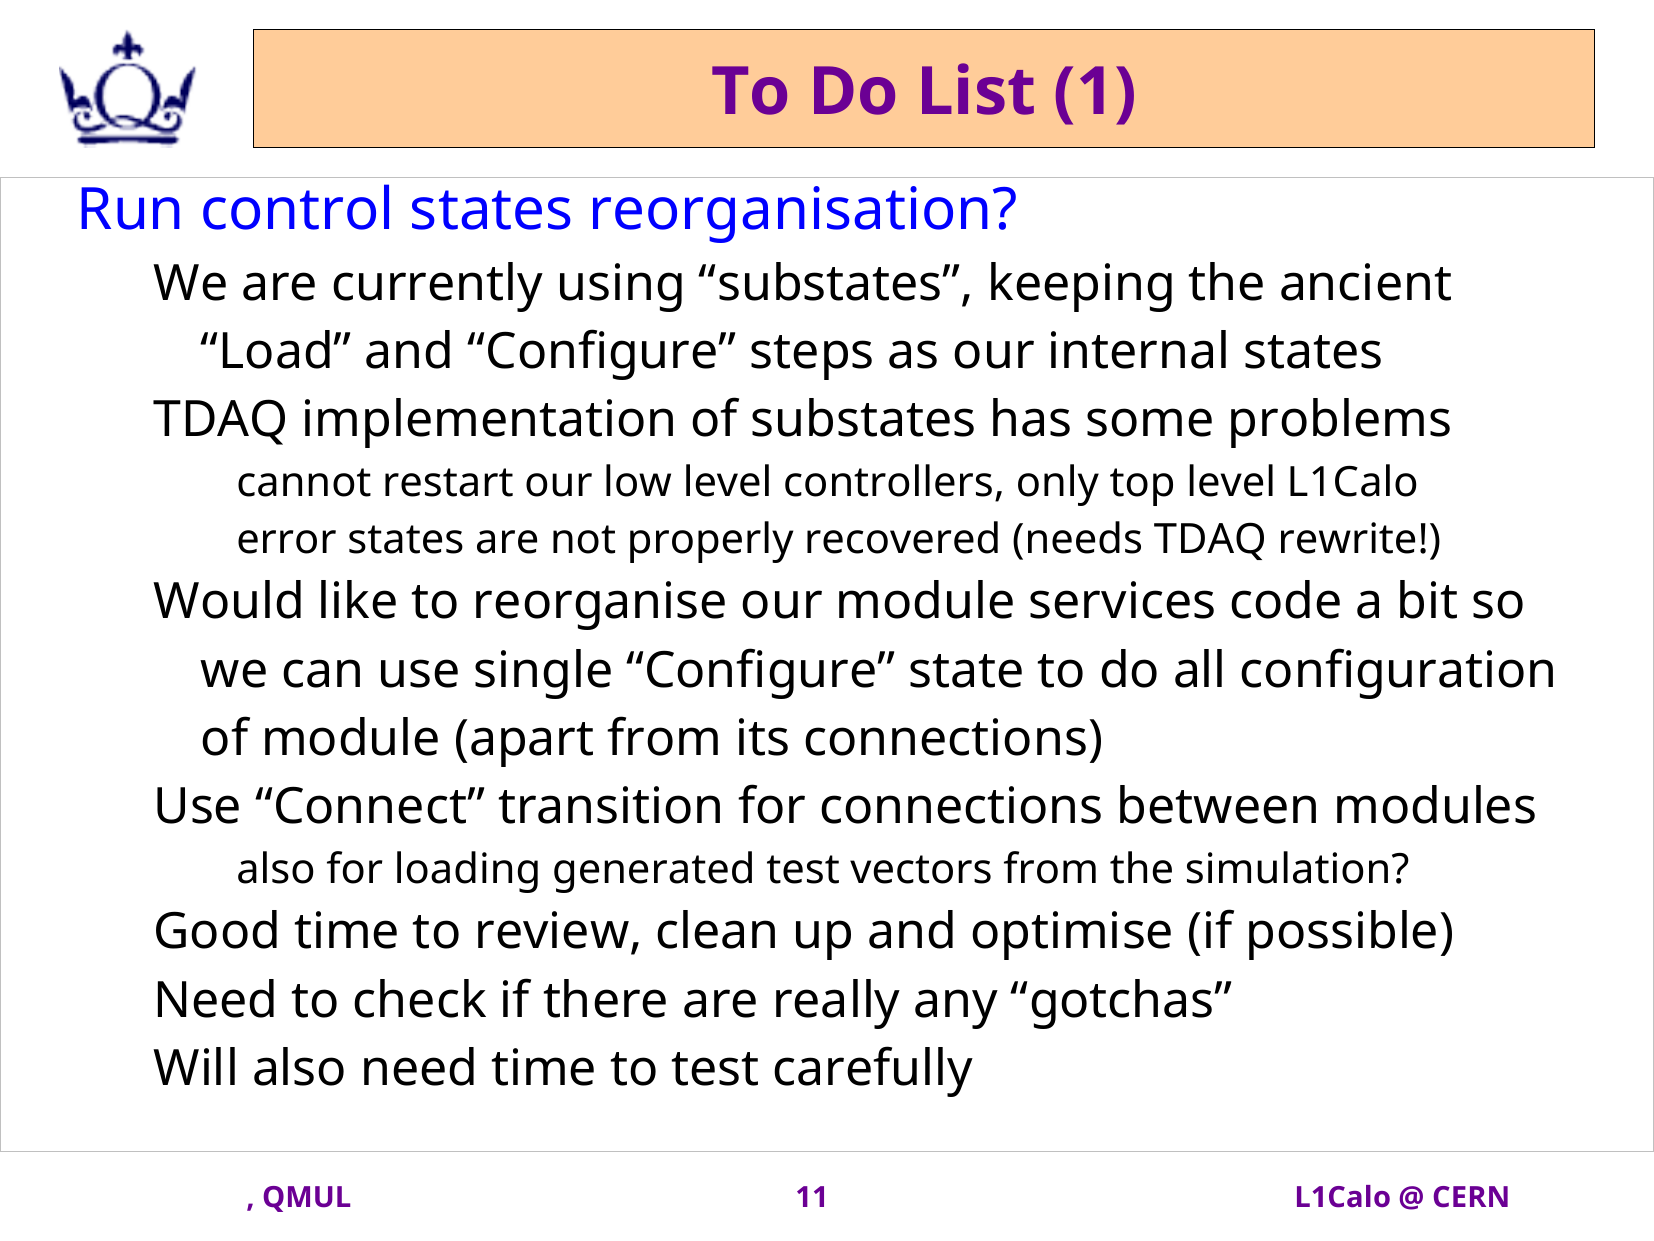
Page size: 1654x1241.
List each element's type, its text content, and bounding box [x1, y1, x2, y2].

picture [59, 29, 200, 148]
list Run control states reorganisation? We are currently using “substates”, keeping the ancient “Load” and “Configure” steps as our internal states TDAQ implementation of substates has some problems cannot restart our low level controllers, only top level L1Calo error states are not properly recovered (needs TDAQ rewrite!) Would like to reorganise our module services code a bit so we can use single “Configure” state to do all configuration of module (apart from its connections) Use “Connect” transition for connections between modules also for loading generated test vectors from the simulation? Good time to review, clean up and optimise (if possible) Need to check if there are really any “gotchas” Will also need time to test carefully [59, 167, 1603, 1135]
title To Do List (1) [253, 29, 1595, 148]
